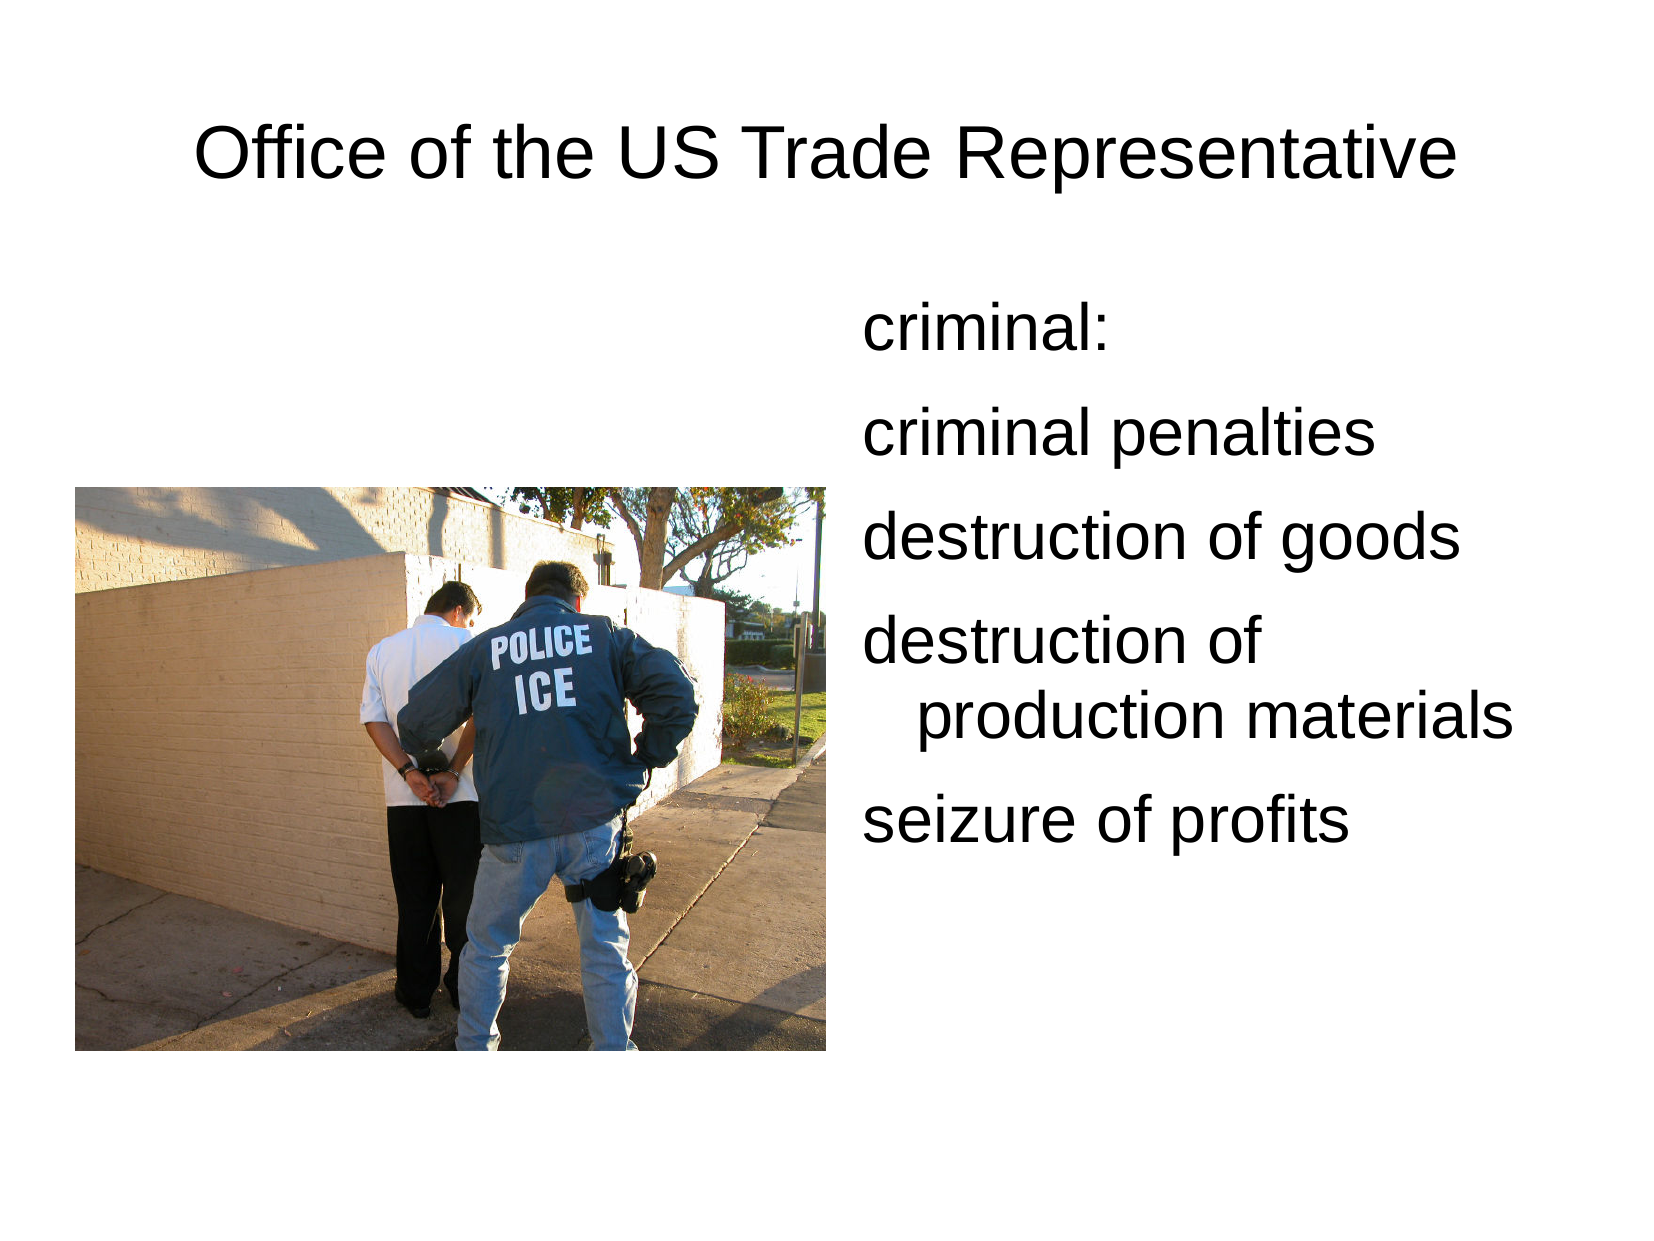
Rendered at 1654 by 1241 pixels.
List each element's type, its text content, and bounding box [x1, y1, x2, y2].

picture [75, 487, 826, 1051]
list criminal: criminal penalties destruction of goods destruction of production materials seizure of profits [845, 290, 1572, 1109]
title Office of the US Trade Representative [82, 49, 1571, 257]
